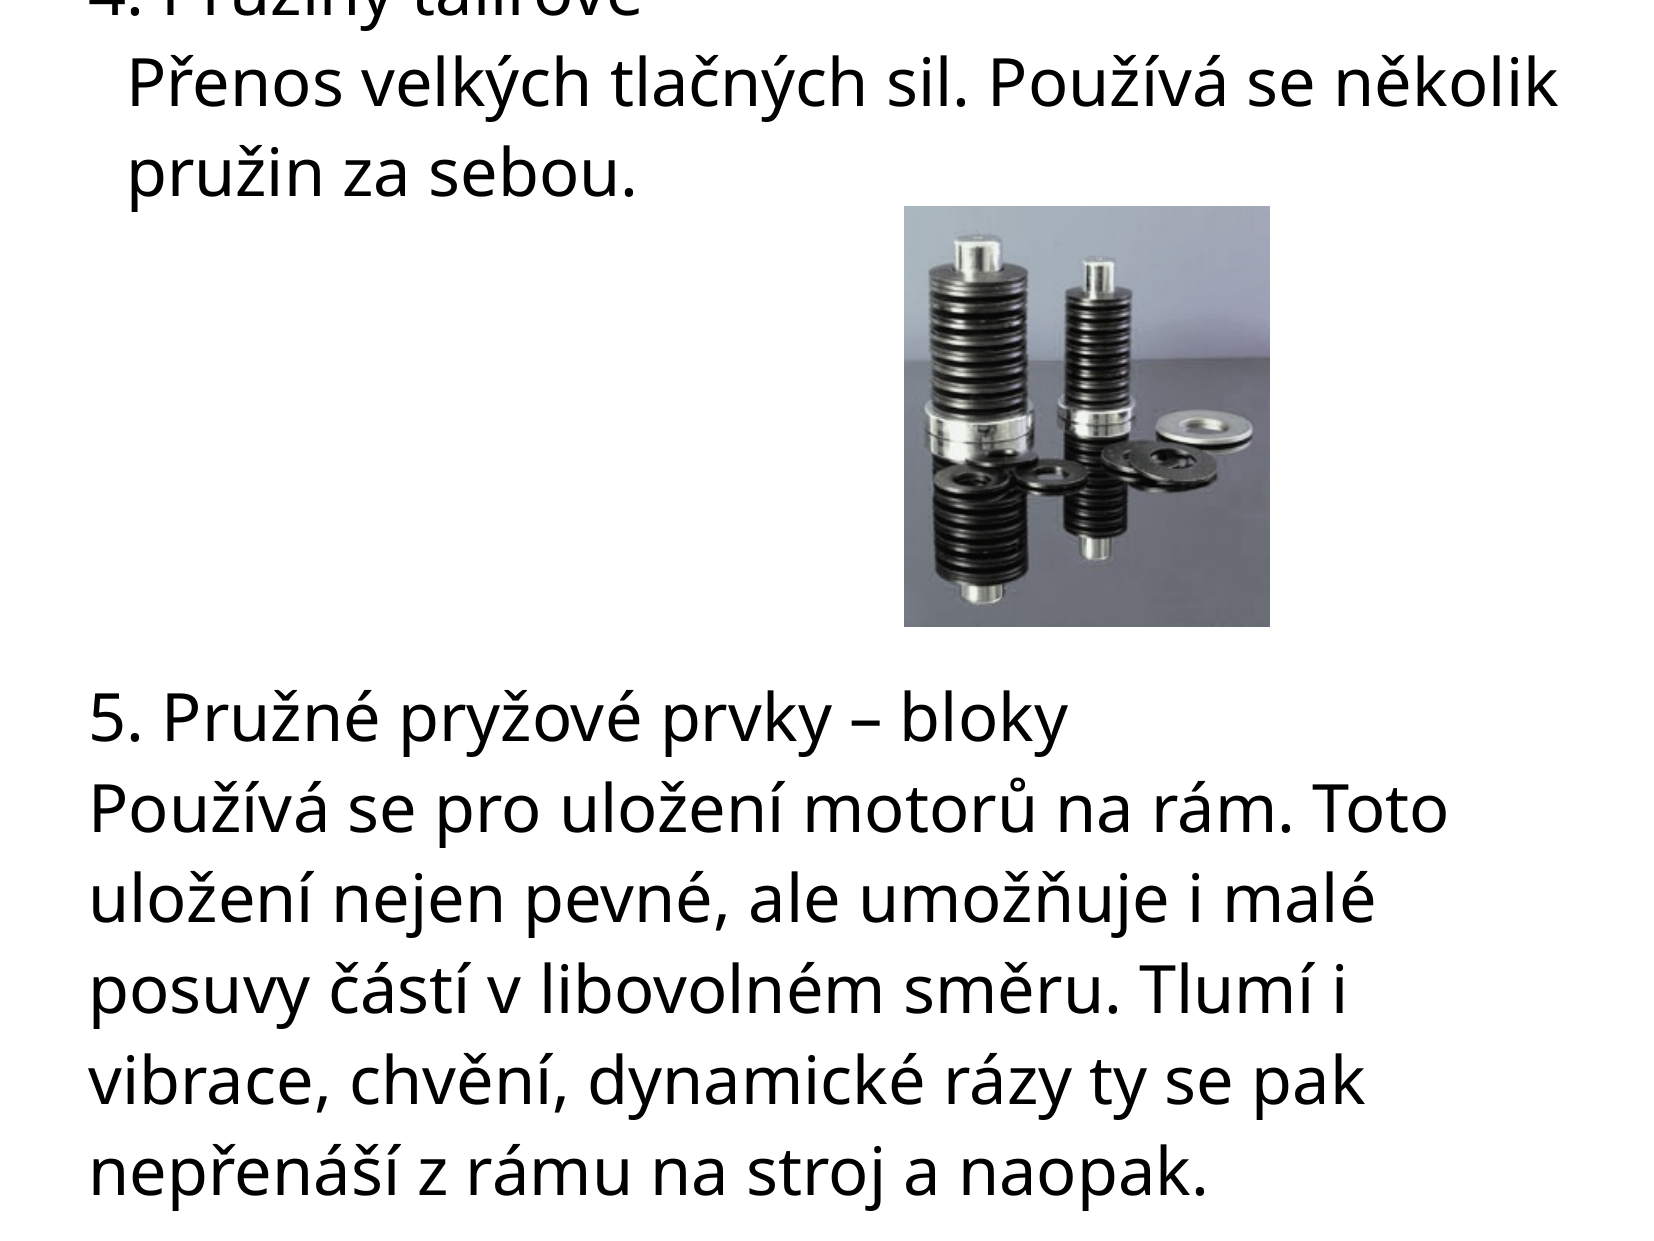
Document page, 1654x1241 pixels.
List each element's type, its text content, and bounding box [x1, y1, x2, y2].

subtitle 4. Pružiny talířové Přenos velkých tlačných sil. Používá se několik pružin za sebou. 5. Pružné pryžové prvky – bloky Používá se pro uložení motorů na rám. Toto uložení nejen pevné, ale umožňuje i malé posuvy částí v libovolném směru. Tlumí i vibrace, chvění, dynamické rázy ty se pak nepřenáší z rámu na stroj a naopak. [88, 36, 1577, 1123]
picture [904, 206, 1270, 627]
